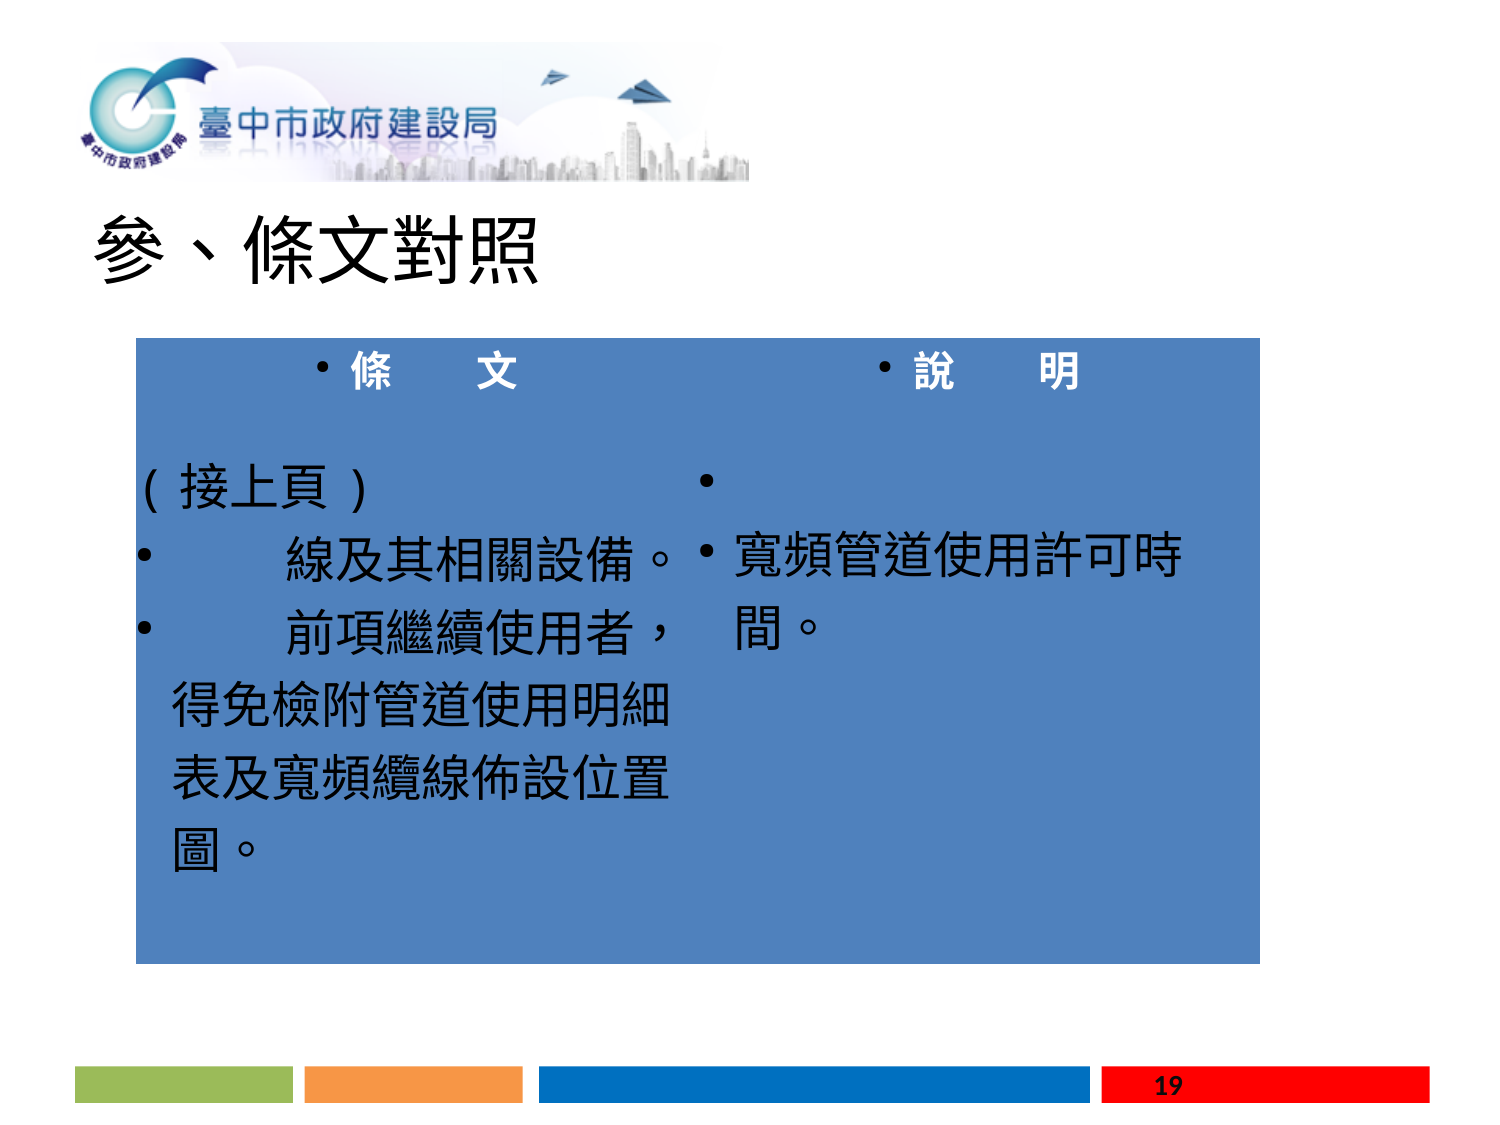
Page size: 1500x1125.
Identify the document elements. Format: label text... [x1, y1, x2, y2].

table_cell (接上頁) 線及其相關設備。 前項繼續使用者，得免檢附管道使用明細表及寬頻纜線佈設位置圖。 [136, 448, 698, 964]
text_box 參、條文對照 [76, 196, 1427, 303]
table_header 條 文 [136, 338, 698, 448]
table_cell 寬頻管道使用許可時間。 [698, 448, 1260, 964]
text_box [512, 1042, 988, 1103]
table_header 說 明 [698, 338, 1260, 448]
text_box [1138, 1053, 1489, 1114]
